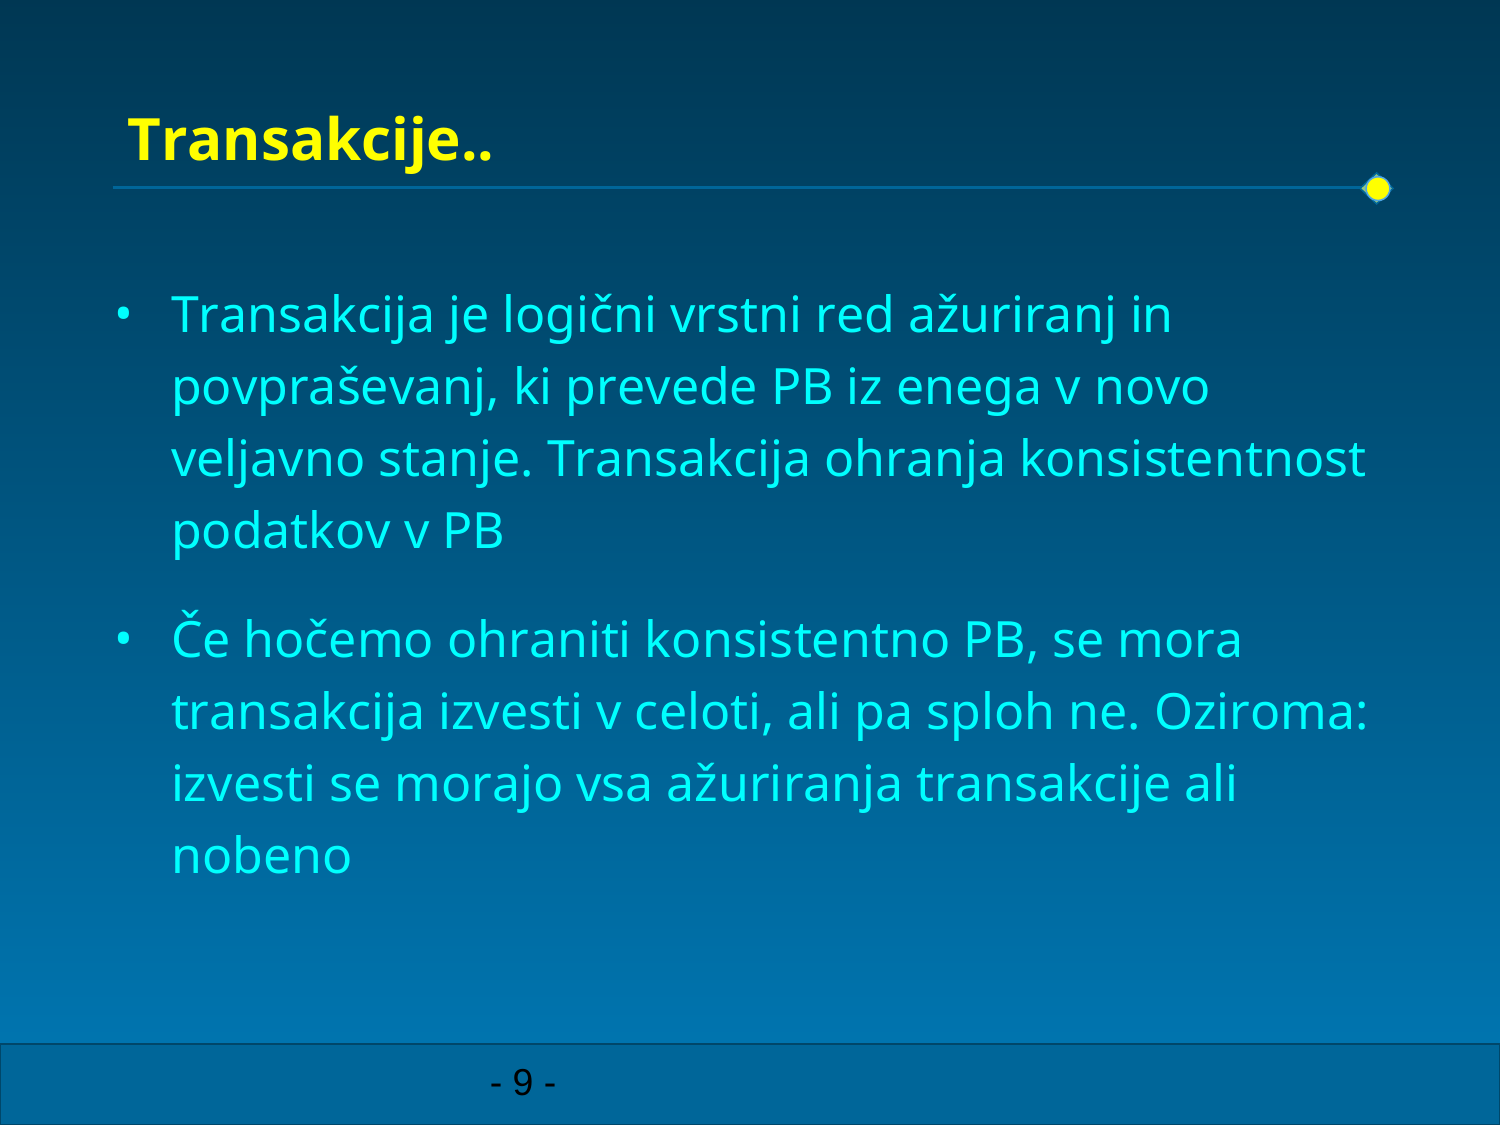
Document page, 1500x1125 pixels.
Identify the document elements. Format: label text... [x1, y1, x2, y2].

list Transakcija je logični vrstni red ažuriranj in povpraševanj, ki prevede PB iz enega v novo veljavno stanje. Transakcija ohranja konsistentnost podatkov v PB Če hočemo ohraniti konsistentno PB, se mora transakcija izvesti v celoti, ali pa sploh ne. Oziroma: izvesti se morajo vsa ažuriranja transakcije ali nobeno [99, 262, 1412, 1035]
title Transakcije.. [112, 94, 1388, 181]
